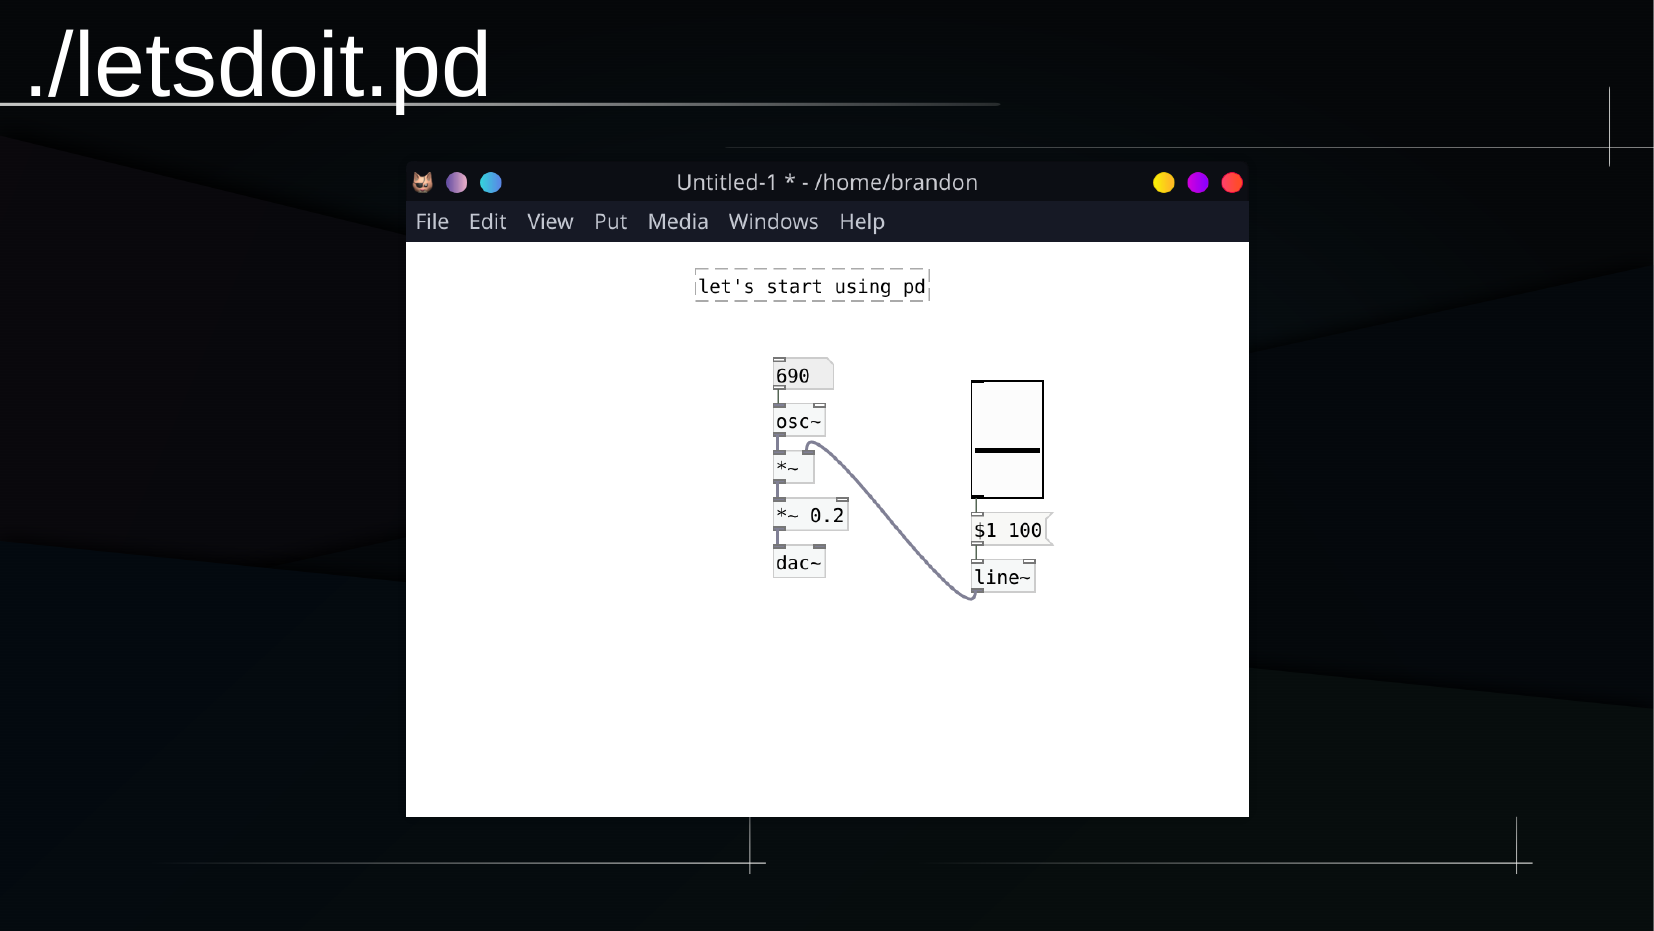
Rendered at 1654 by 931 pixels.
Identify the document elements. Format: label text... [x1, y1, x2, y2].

picture [0, 0, 1654, 931]
title ./letsdoit.pd [23, 11, 1589, 119]
